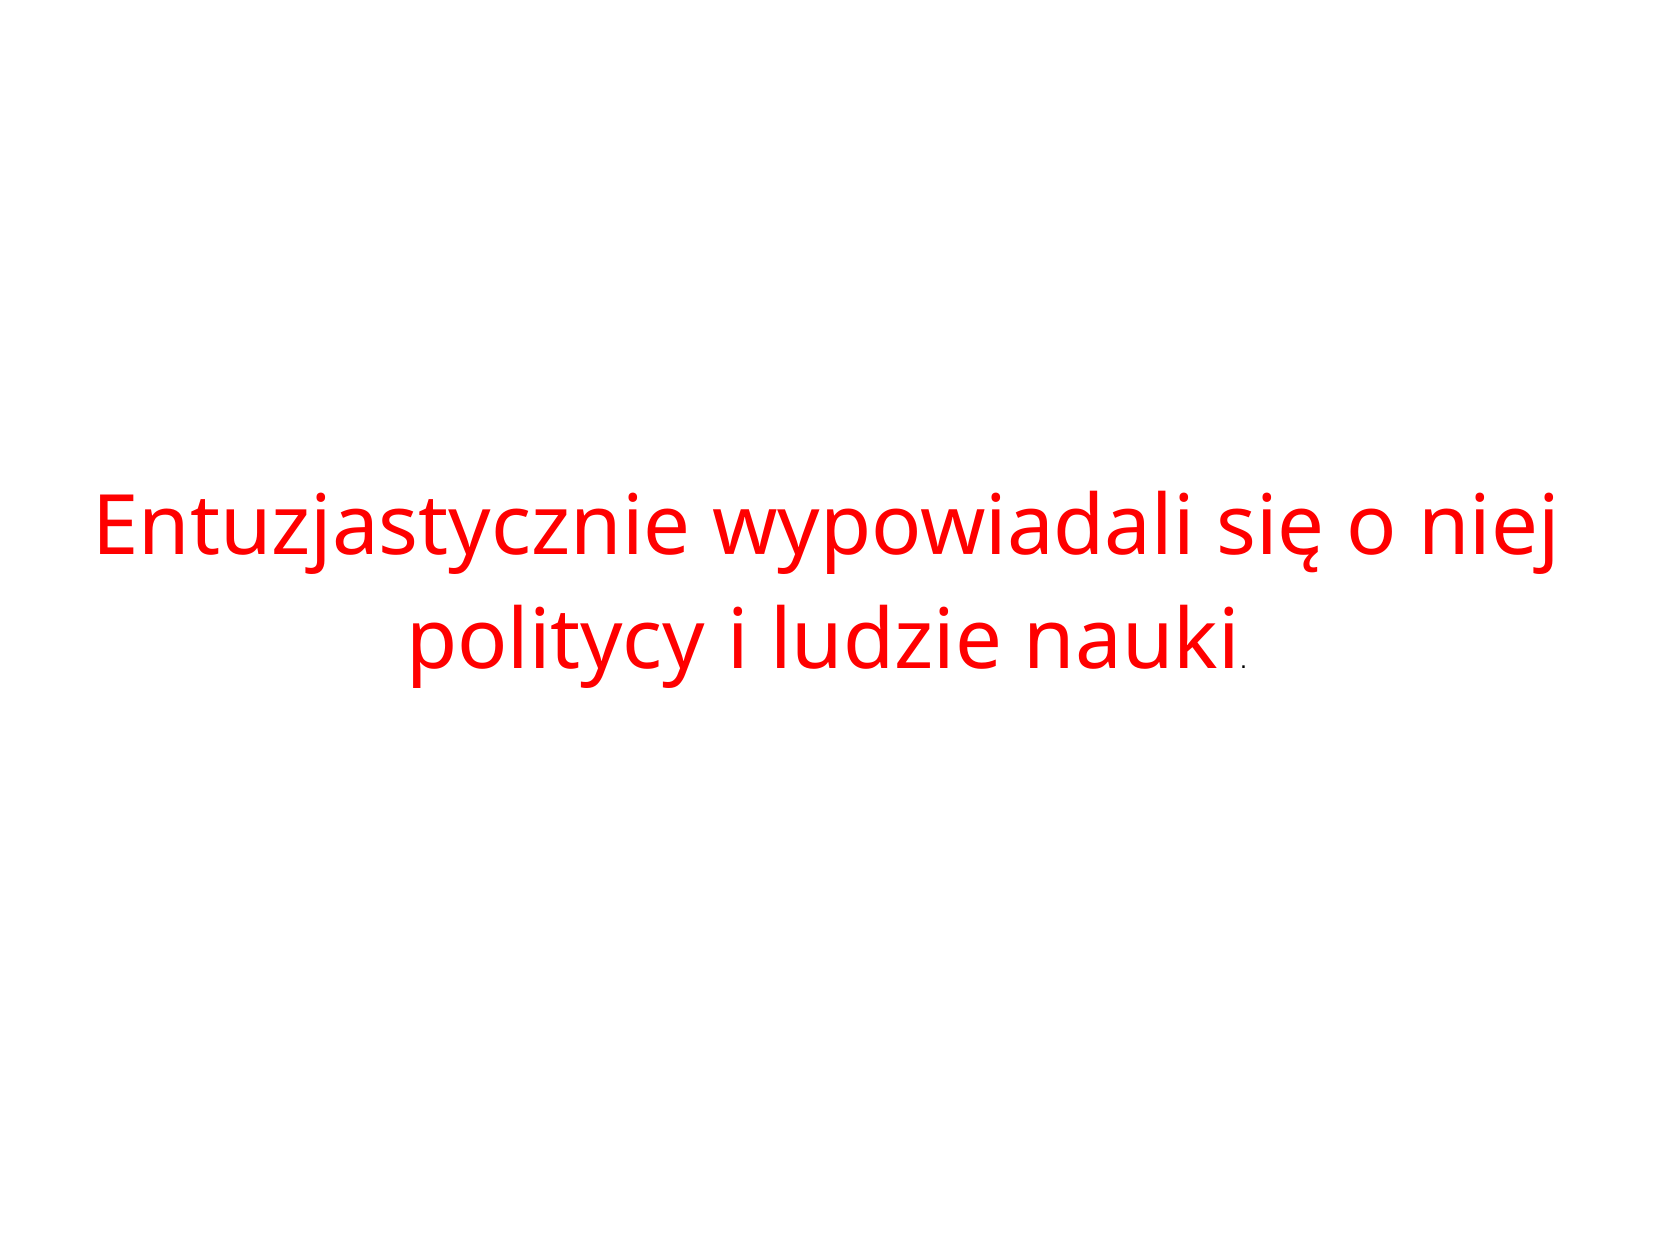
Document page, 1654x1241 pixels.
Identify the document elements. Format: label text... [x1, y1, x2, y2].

subtitle Entuzjastycznie wypowiadali się o niej politycy i ludzie nauki. [82, 49, 1571, 1109]
